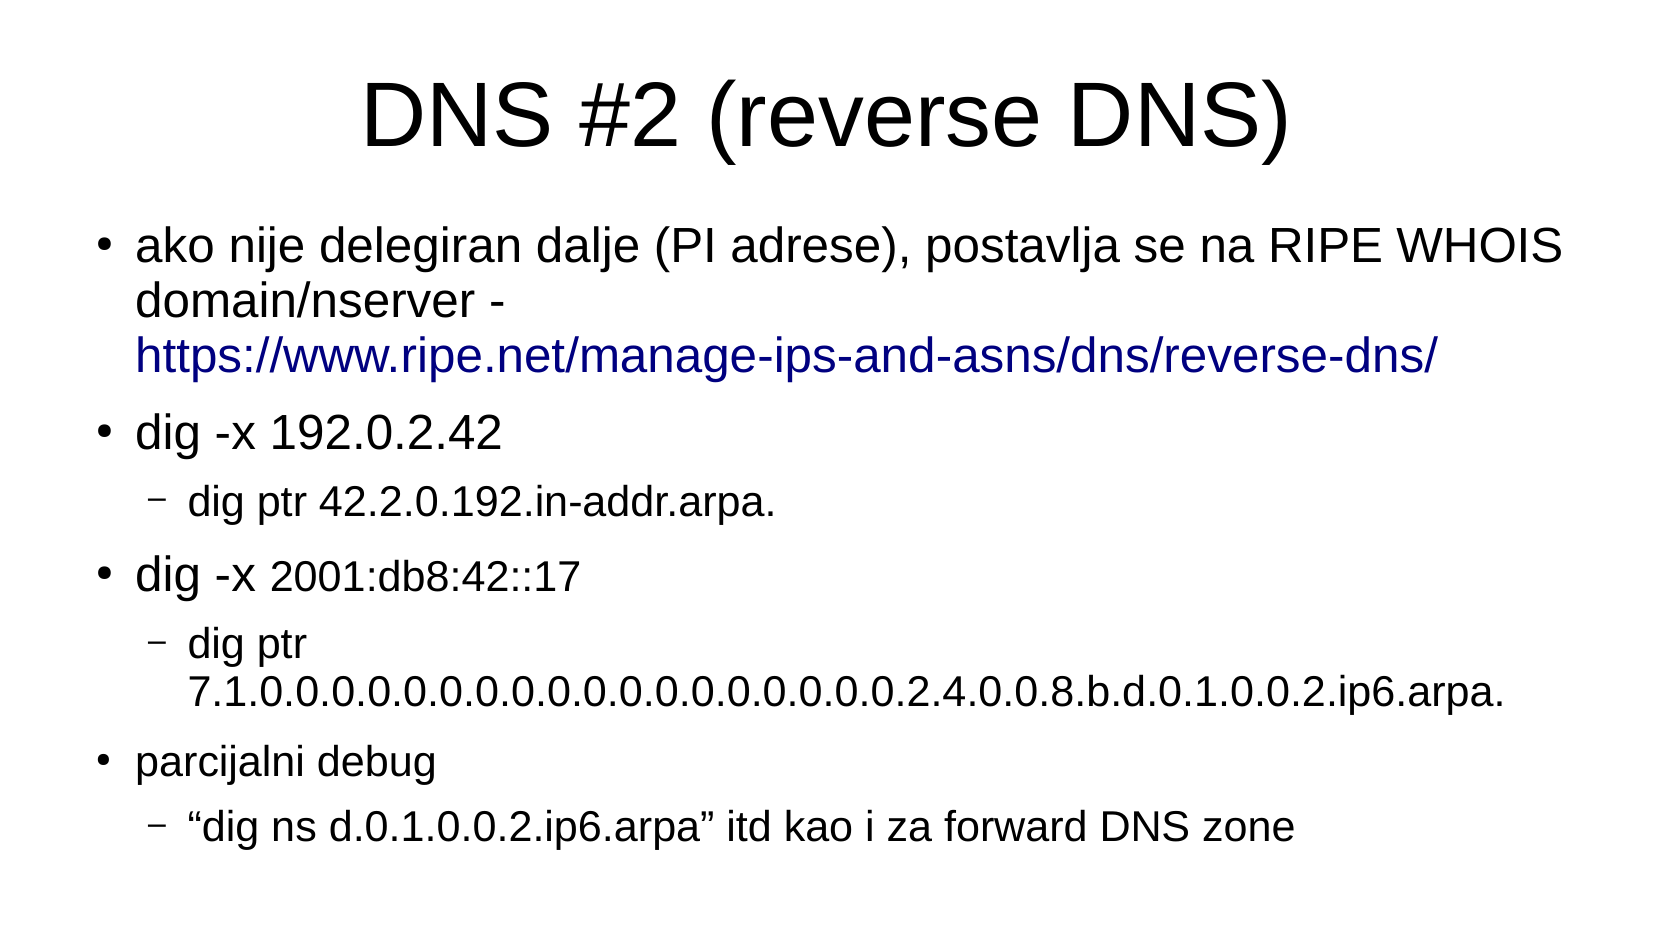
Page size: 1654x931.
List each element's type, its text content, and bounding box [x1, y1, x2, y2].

title DNS #2 (reverse DNS) [82, 37, 1571, 193]
list ako nije delegiran dalje (PI adrese), postavlja se na RIPE WHOIS domain/nserver - https://www.ripe.net/manage-ips-and-asns/dns/reverse-dns/ dig -x 192.0.2.42 dig ptr 42.2.0.192.in-addr.arpa. dig -x 2001:db8:42::17 dig ptr 7.1.0.0.0.0.0.0.0.0.0.0.0.0.0.0.0.0.0.0.2.4.0.0.8.b.d.0.1.0.0.2.ip6.arpa. parcijalni debug “dig ns d.0.1.0.0.2.ip6.arpa” itd kao i za forward DNS zone [82, 217, 1571, 857]
